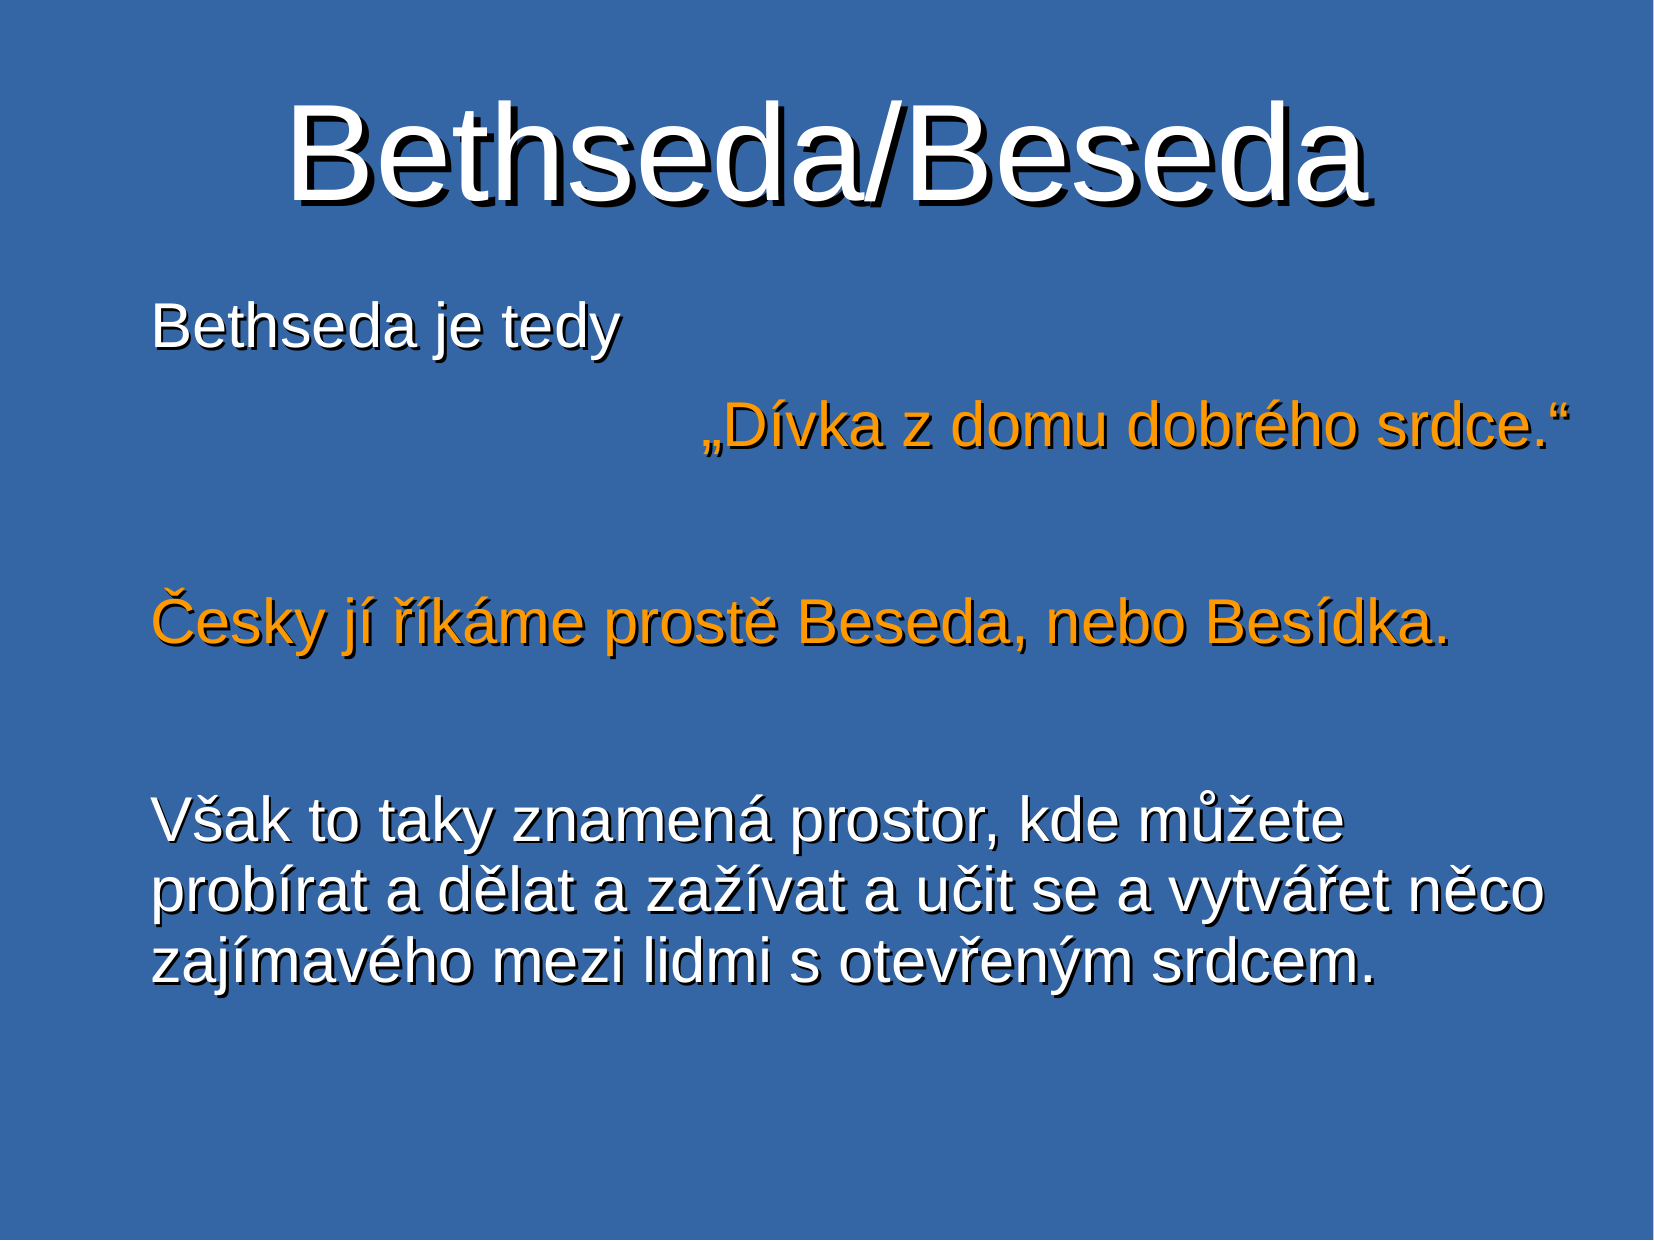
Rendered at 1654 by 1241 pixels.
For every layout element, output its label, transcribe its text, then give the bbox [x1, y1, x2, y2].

title Bethseda/Beseda [82, 49, 1571, 257]
list Bethseda je tedy „Dívka z domu dobrého srdce.“ Česky jí říkáme prostě Beseda, nebo Besídka. Však to taky znamená prostor, kde můžete probírat a dělat a zažívat a učit se a vytvářet něco zajímavého mezi lidmi s otevřeným srdcem. [82, 290, 1571, 1010]
